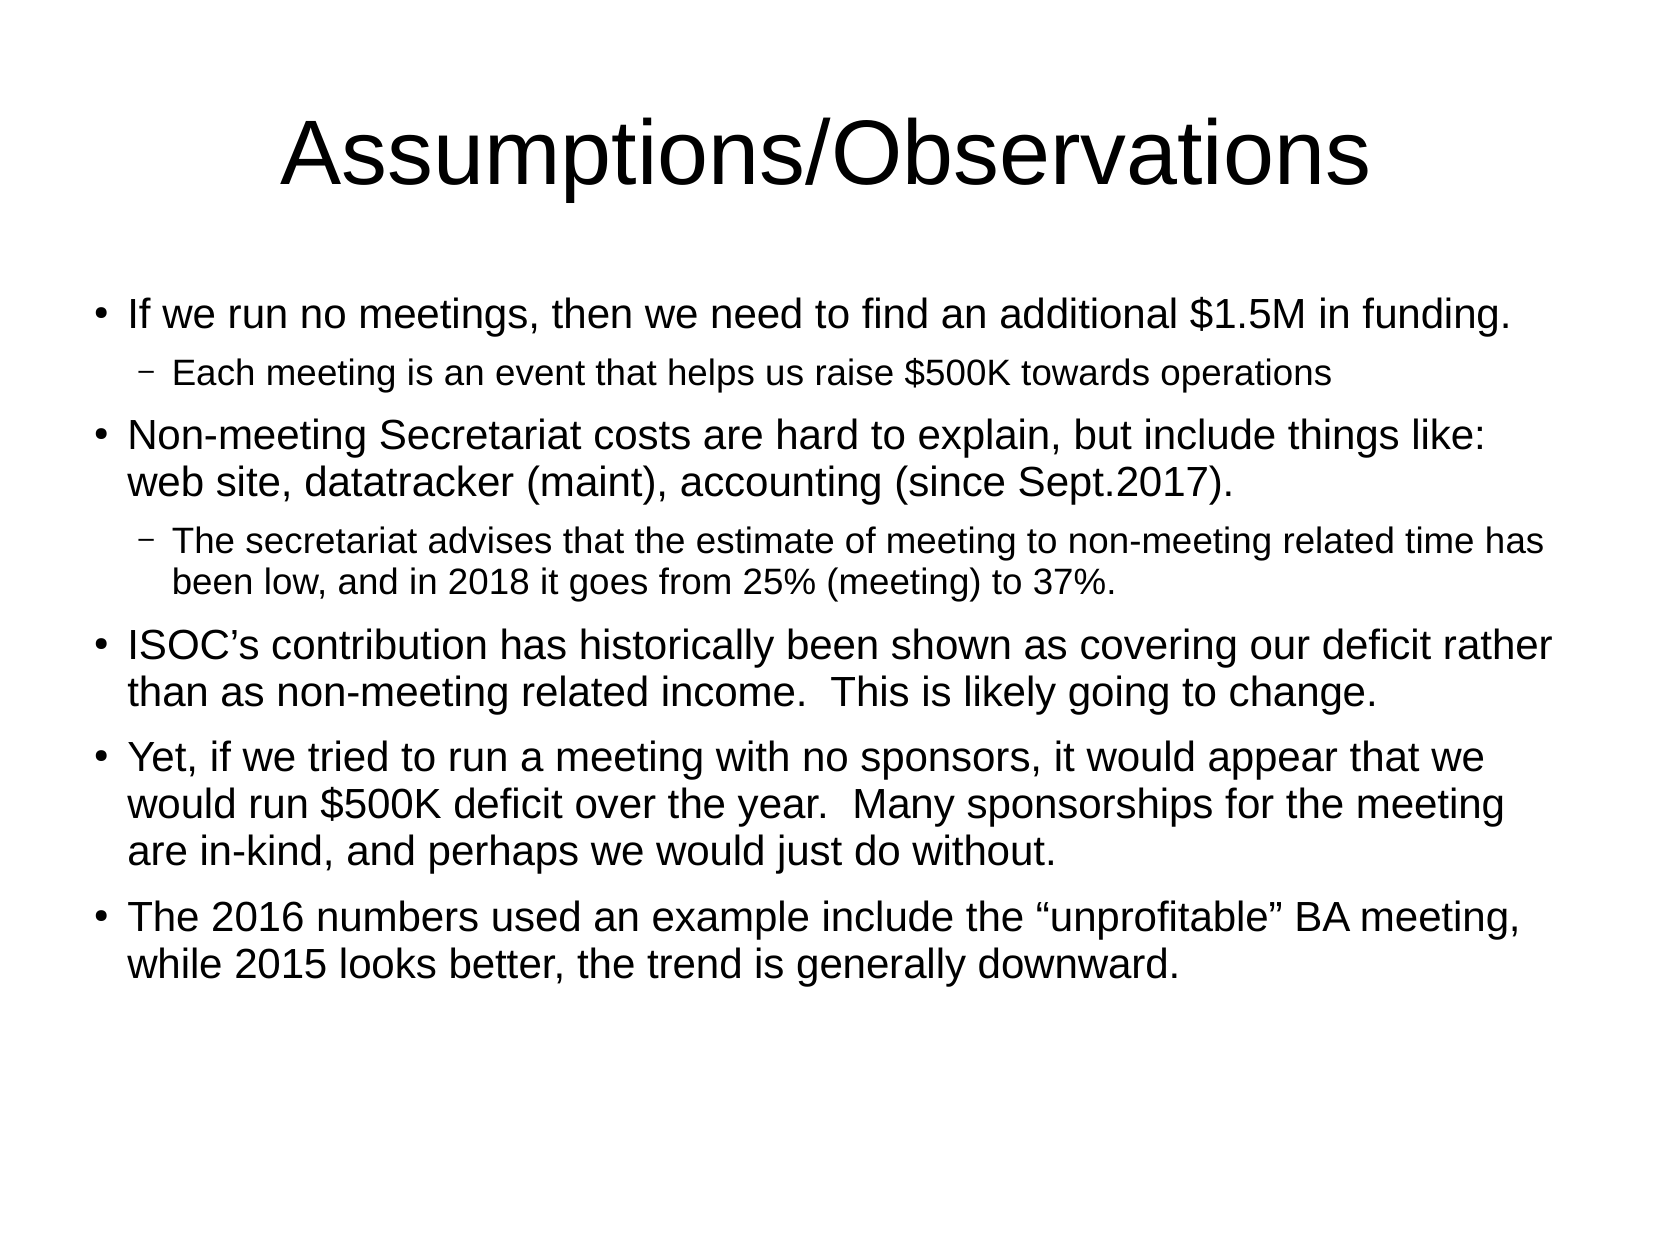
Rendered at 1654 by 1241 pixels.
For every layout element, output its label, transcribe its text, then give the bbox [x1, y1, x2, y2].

list If we run no meetings, then we need to find an additional $1.5M in funding. Each meeting is an event that helps us raise $500K towards operations Non-meeting Secretariat costs are hard to explain, but include things like: web site, datatracker (maint), accounting (since Sept.2017). The secretariat advises that the estimate of meeting to non-meeting related time has been low, and in 2018 it goes from 25% (meeting) to 37%. ISOC’s contribution has historically been shown as covering our deficit rather than as non-meeting related income. This is likely going to change. Yet, if we tried to run a meeting with no sponsors, it would appear that we would run $500K deficit over the year. Many sponsorships for the meeting are in-kind, and perhaps we would just do without. The 2016 numbers used an example include the “unprofitable” BA meeting, while 2015 looks better, the trend is generally downward. [82, 290, 1571, 1010]
title Assumptions/Observations [82, 49, 1571, 257]
